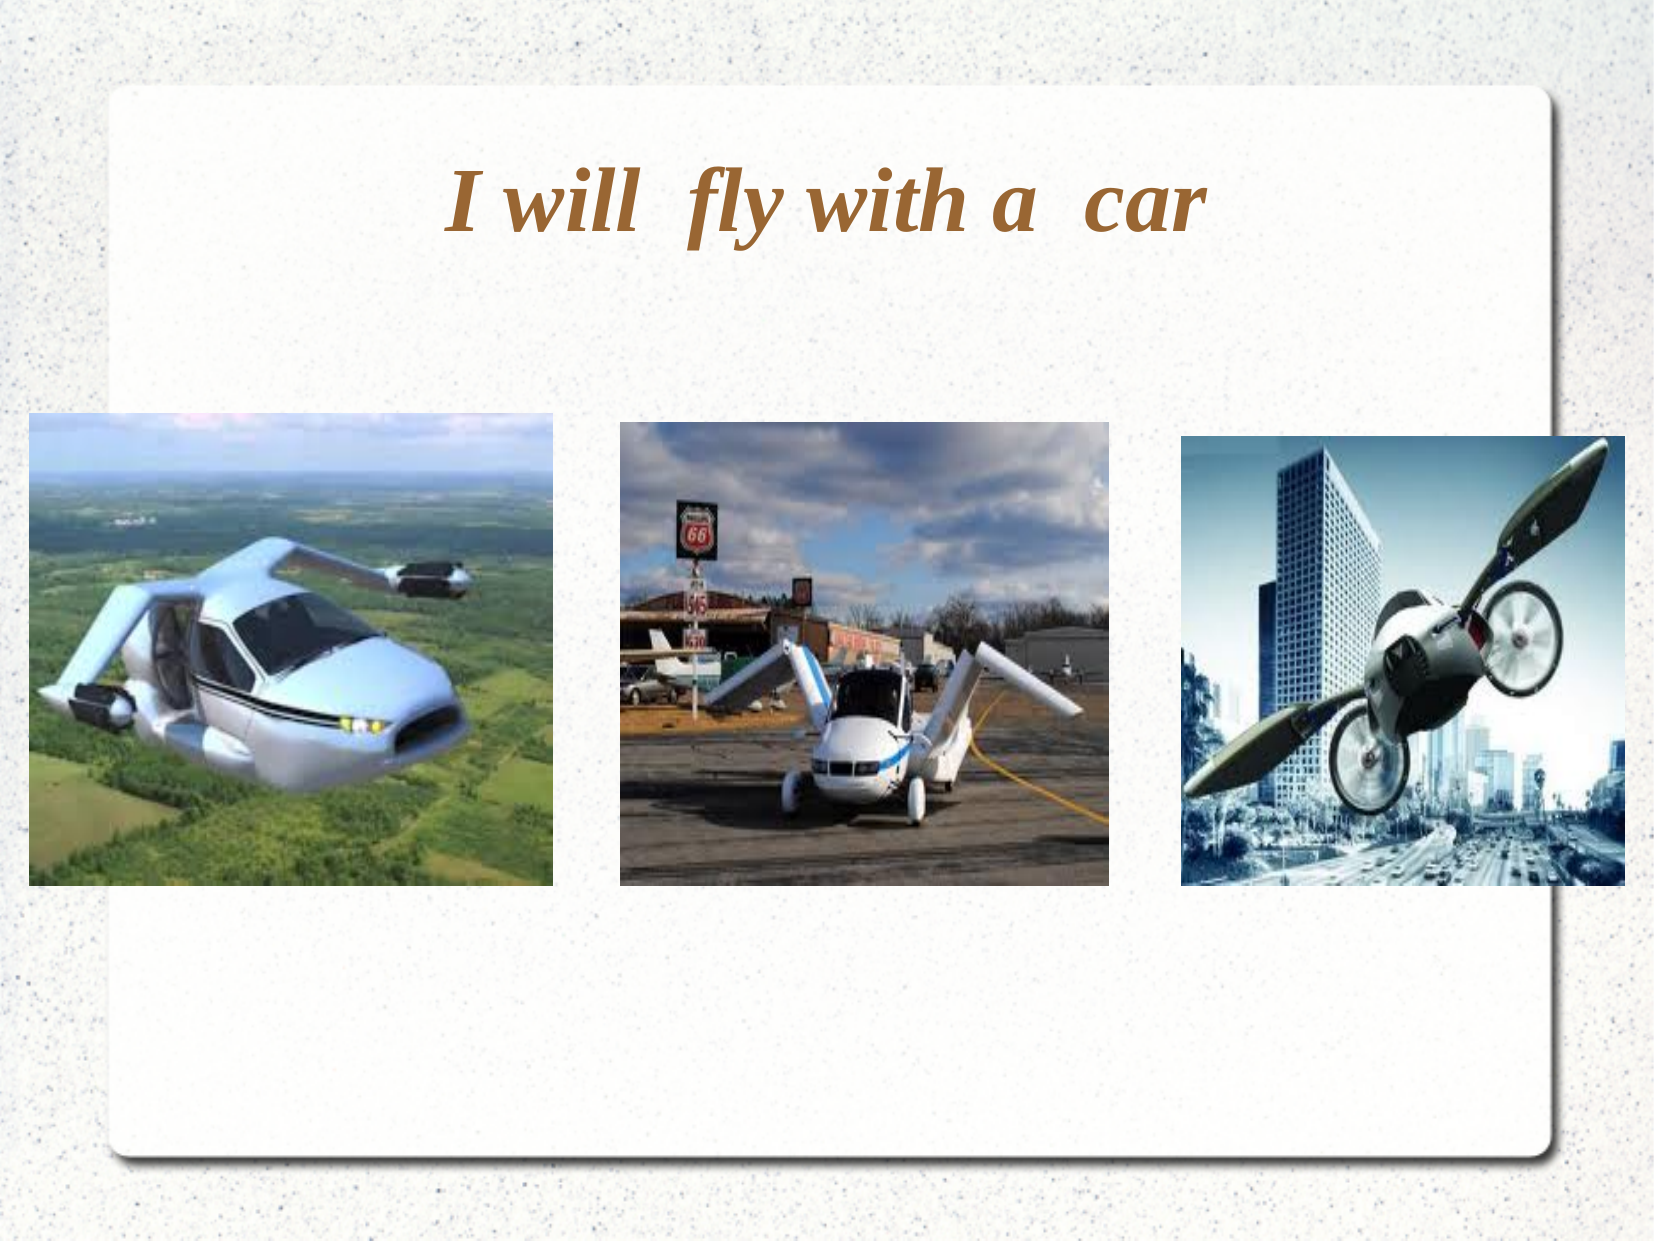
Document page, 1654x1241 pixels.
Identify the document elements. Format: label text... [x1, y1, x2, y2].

picture [0, 0, 1654, 1241]
title I will fly with a car [118, 96, 1536, 304]
